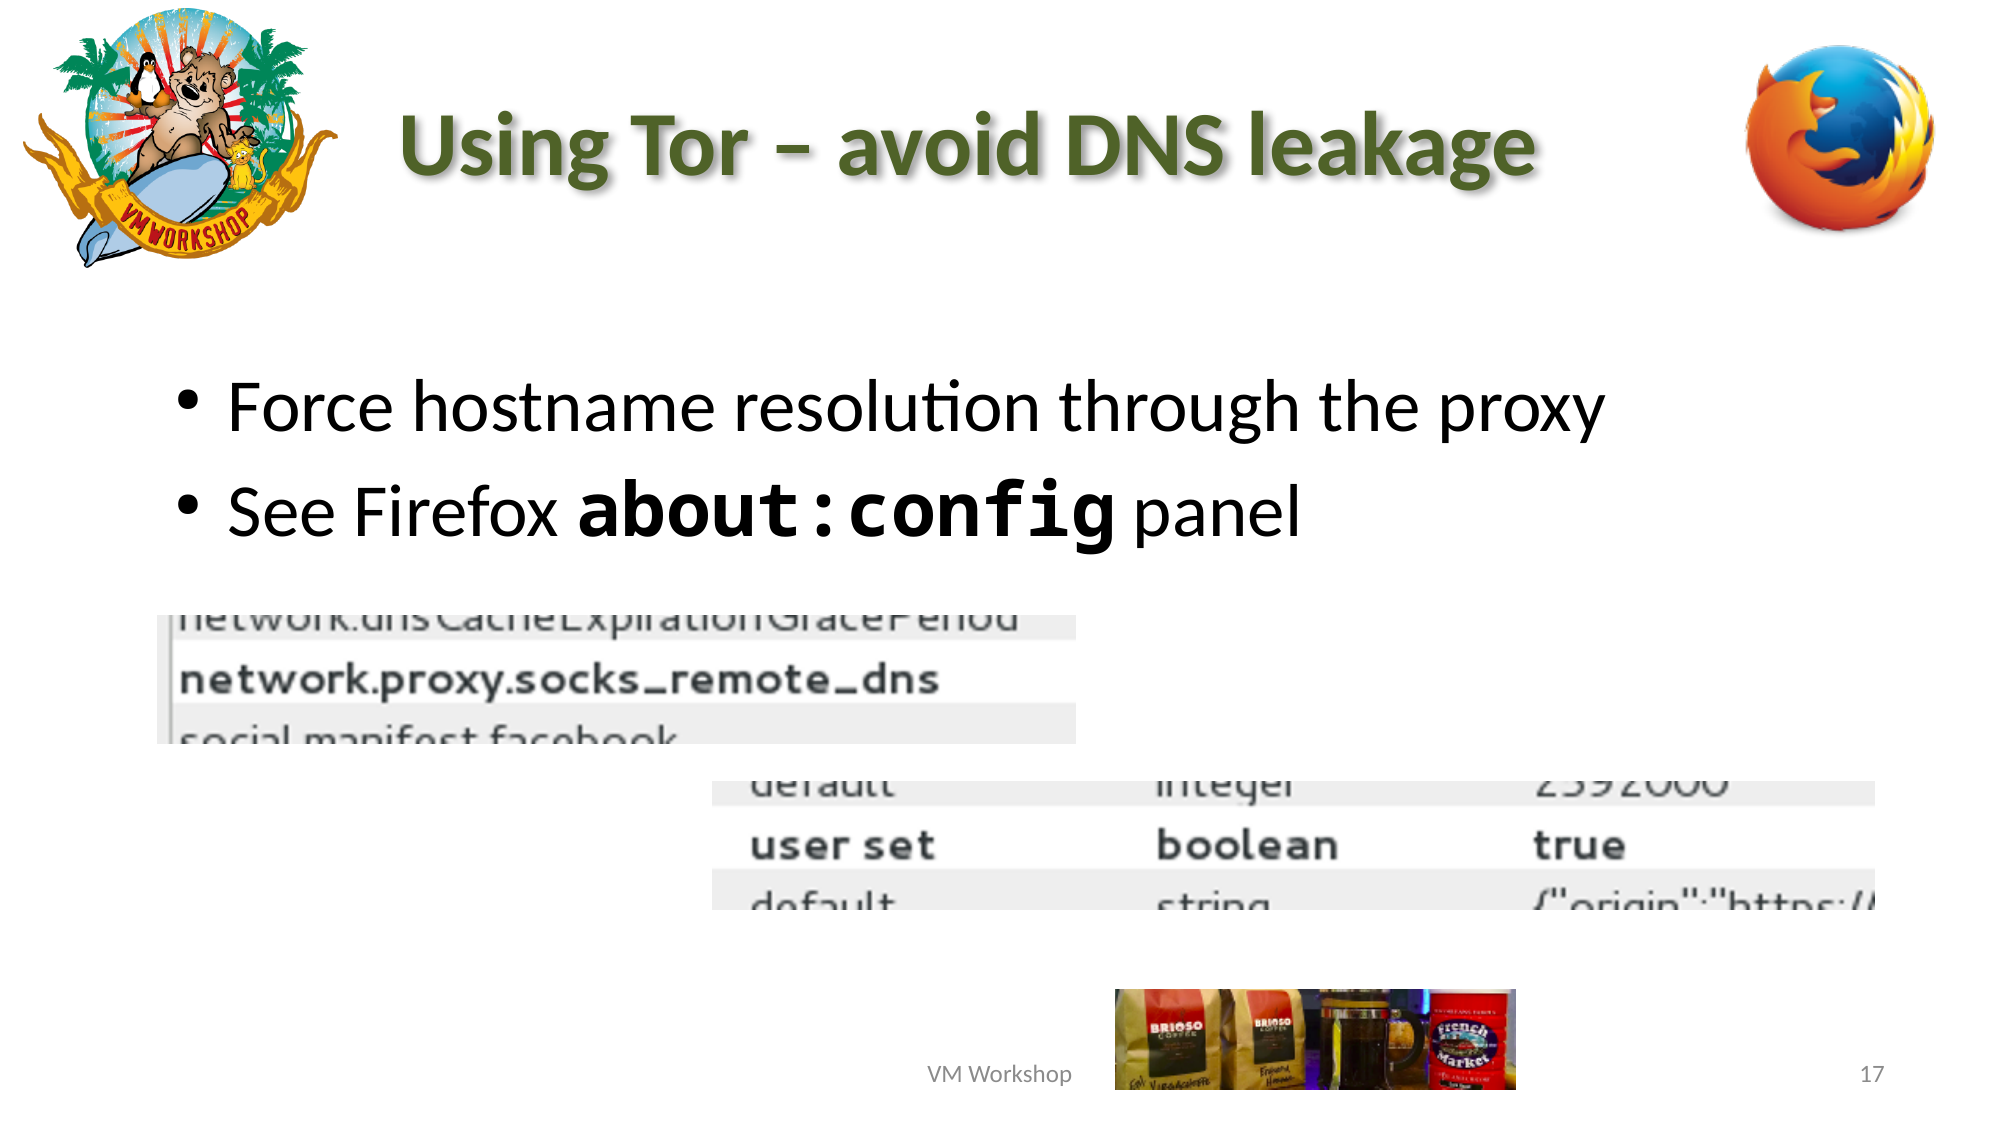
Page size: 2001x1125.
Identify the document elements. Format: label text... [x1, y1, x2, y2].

picture [157, 615, 1076, 744]
picture [712, 781, 1875, 910]
picture [1115, 1041, 1516, 1090]
list Force hostname resolution through the proxy See Firefox about:config panel [156, 251, 2000, 1041]
title Using Tor – avoid DNS leakage [383, 45, 1740, 233]
picture [23, 8, 338, 269]
picture [1740, 44, 1940, 245]
